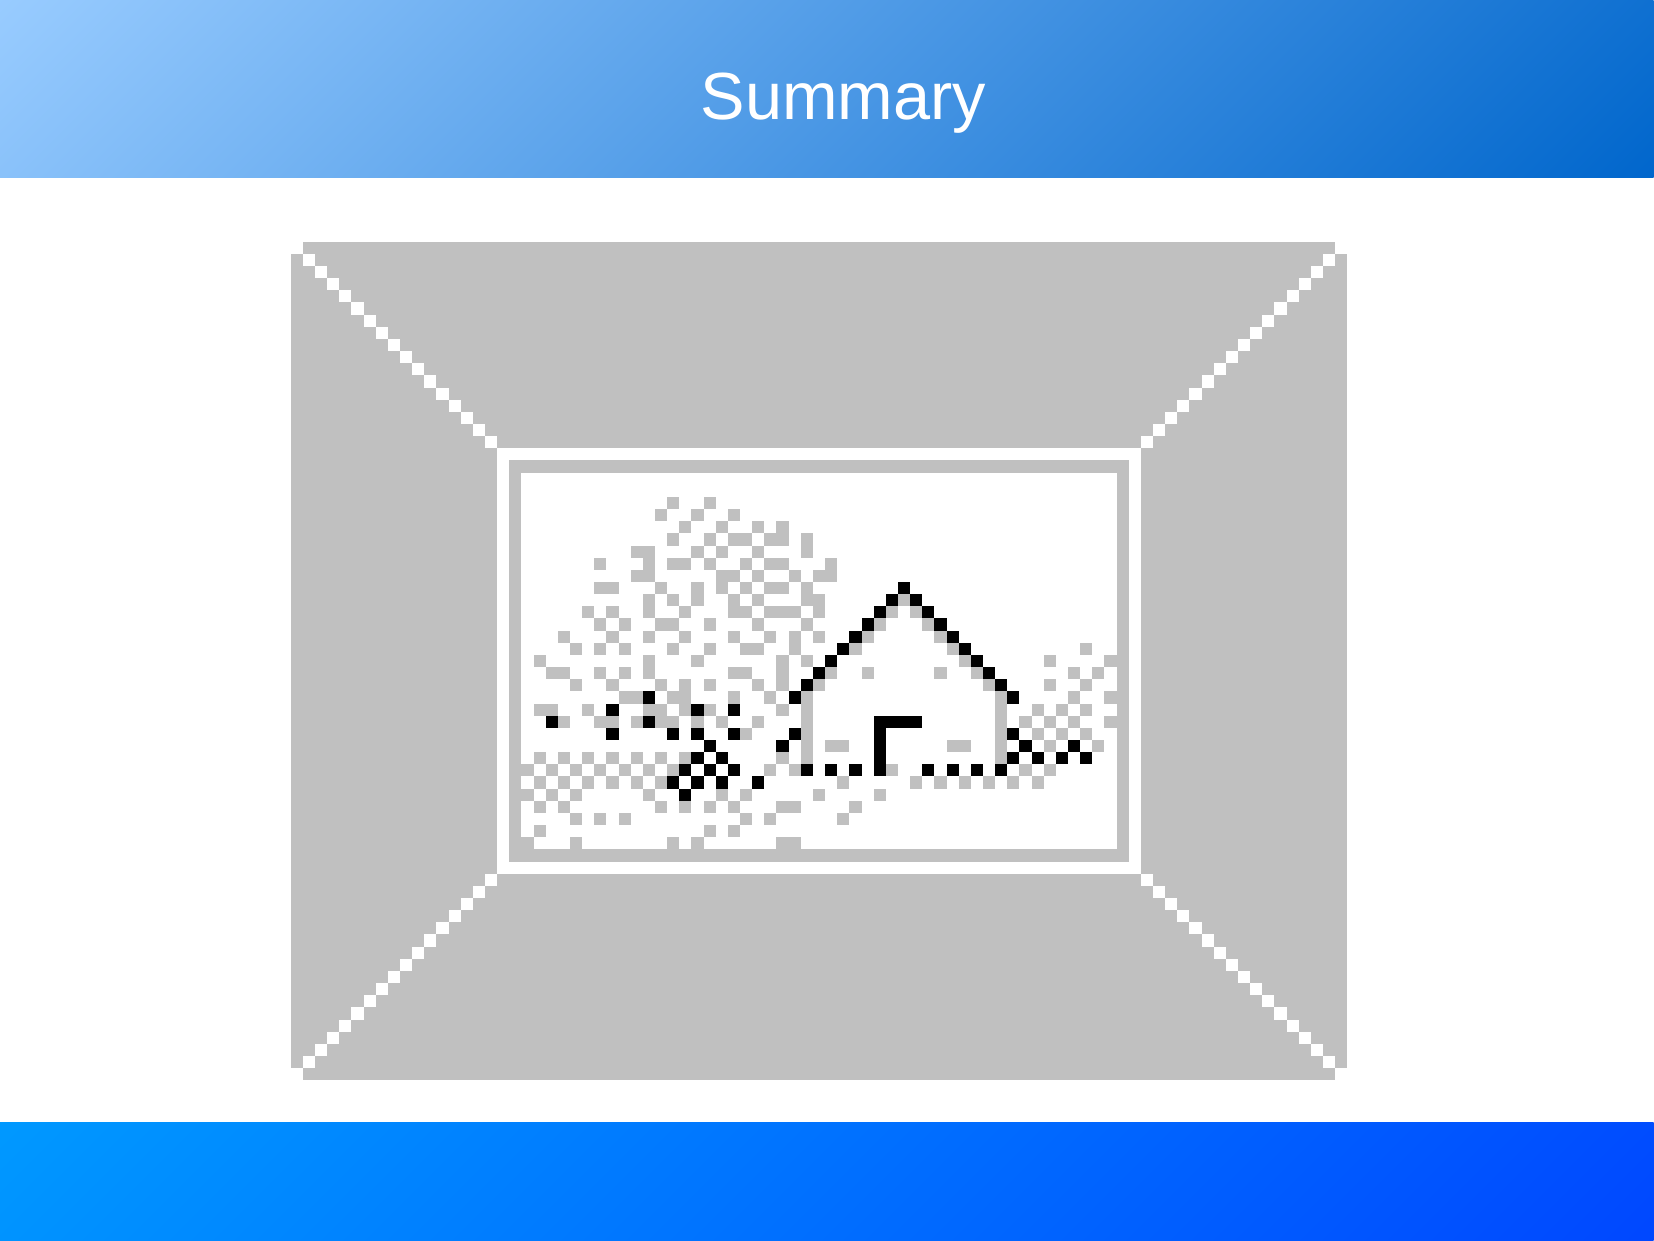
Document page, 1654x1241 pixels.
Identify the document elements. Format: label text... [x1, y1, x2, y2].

title Summary [162, 59, 1489, 148]
picture [279, 230, 1580, 1093]
